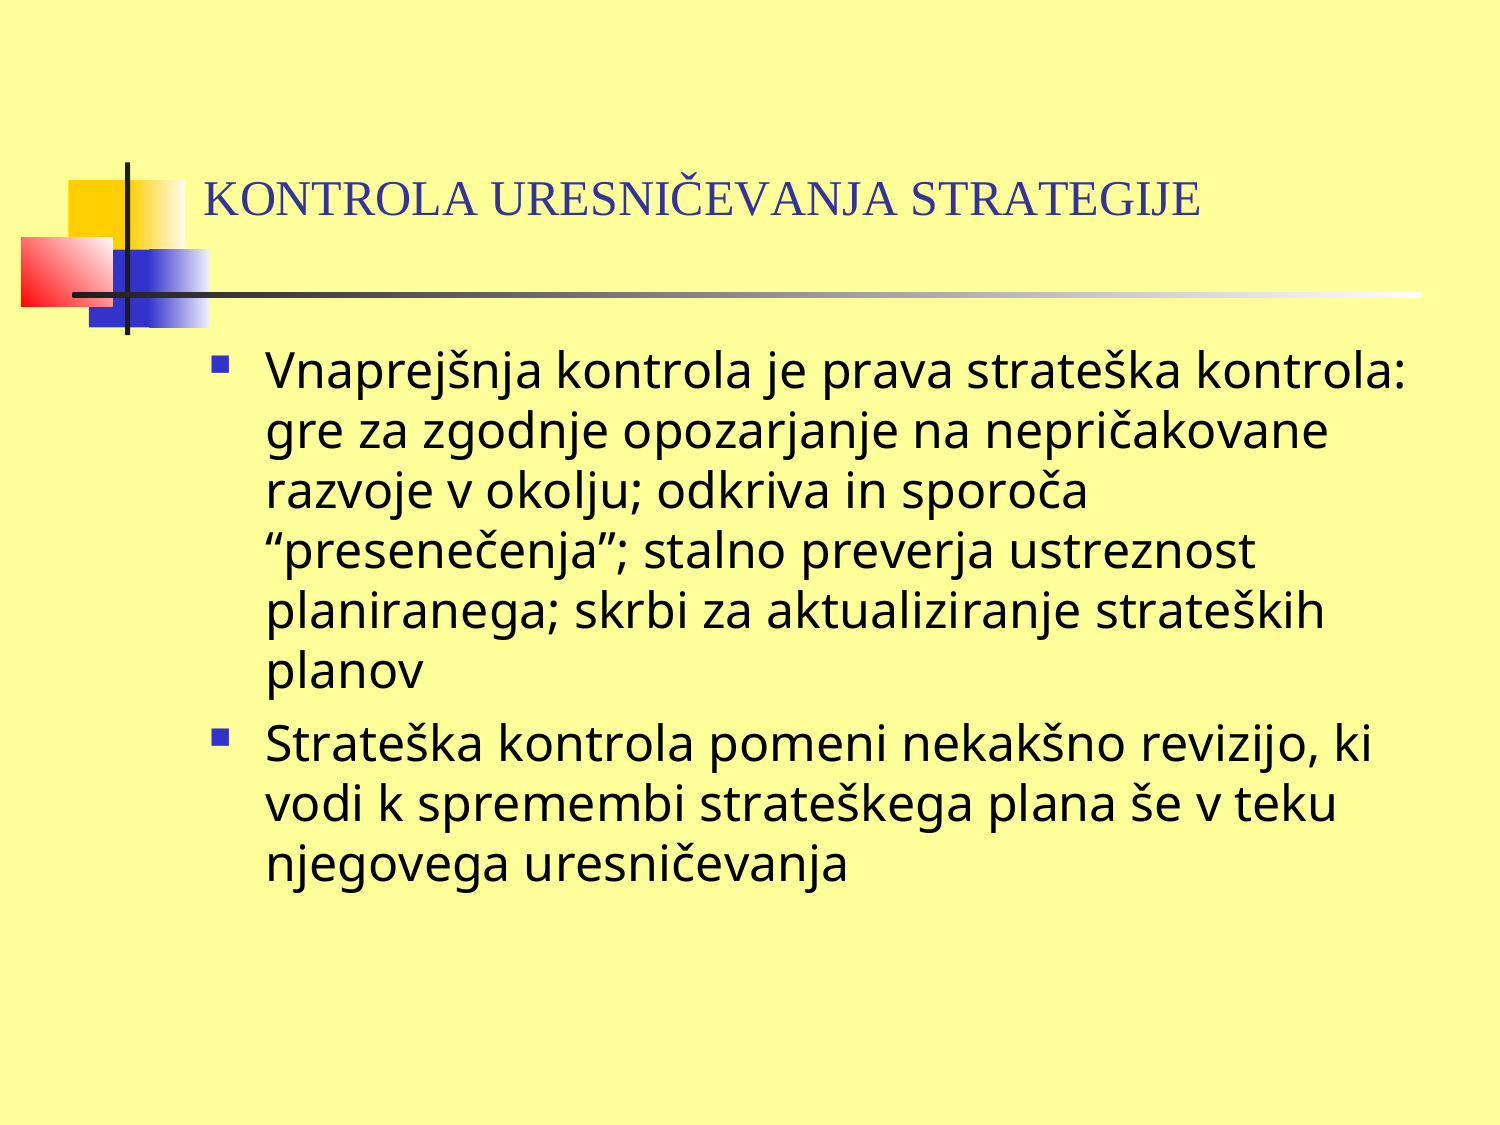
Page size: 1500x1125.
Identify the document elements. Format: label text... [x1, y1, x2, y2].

title KONTROLA URESNIČEVANJA STRATEGIJE [188, 101, 1468, 289]
list Vnaprejšnja kontrola je prava strateška kontrola: gre za zgodnje opozarjanje na nepričakovane razvoje v okolju; odkriva in sporoča “presenečenja”; stalno preverja ustreznost planiranega; skrbi za aktualiziranje strateških planov Strateška kontrola pomeni nekakšno revizijo, ki vodi k spremembi strateškega plana še v teku njegovega uresničevanja [193, 331, 1469, 1007]
